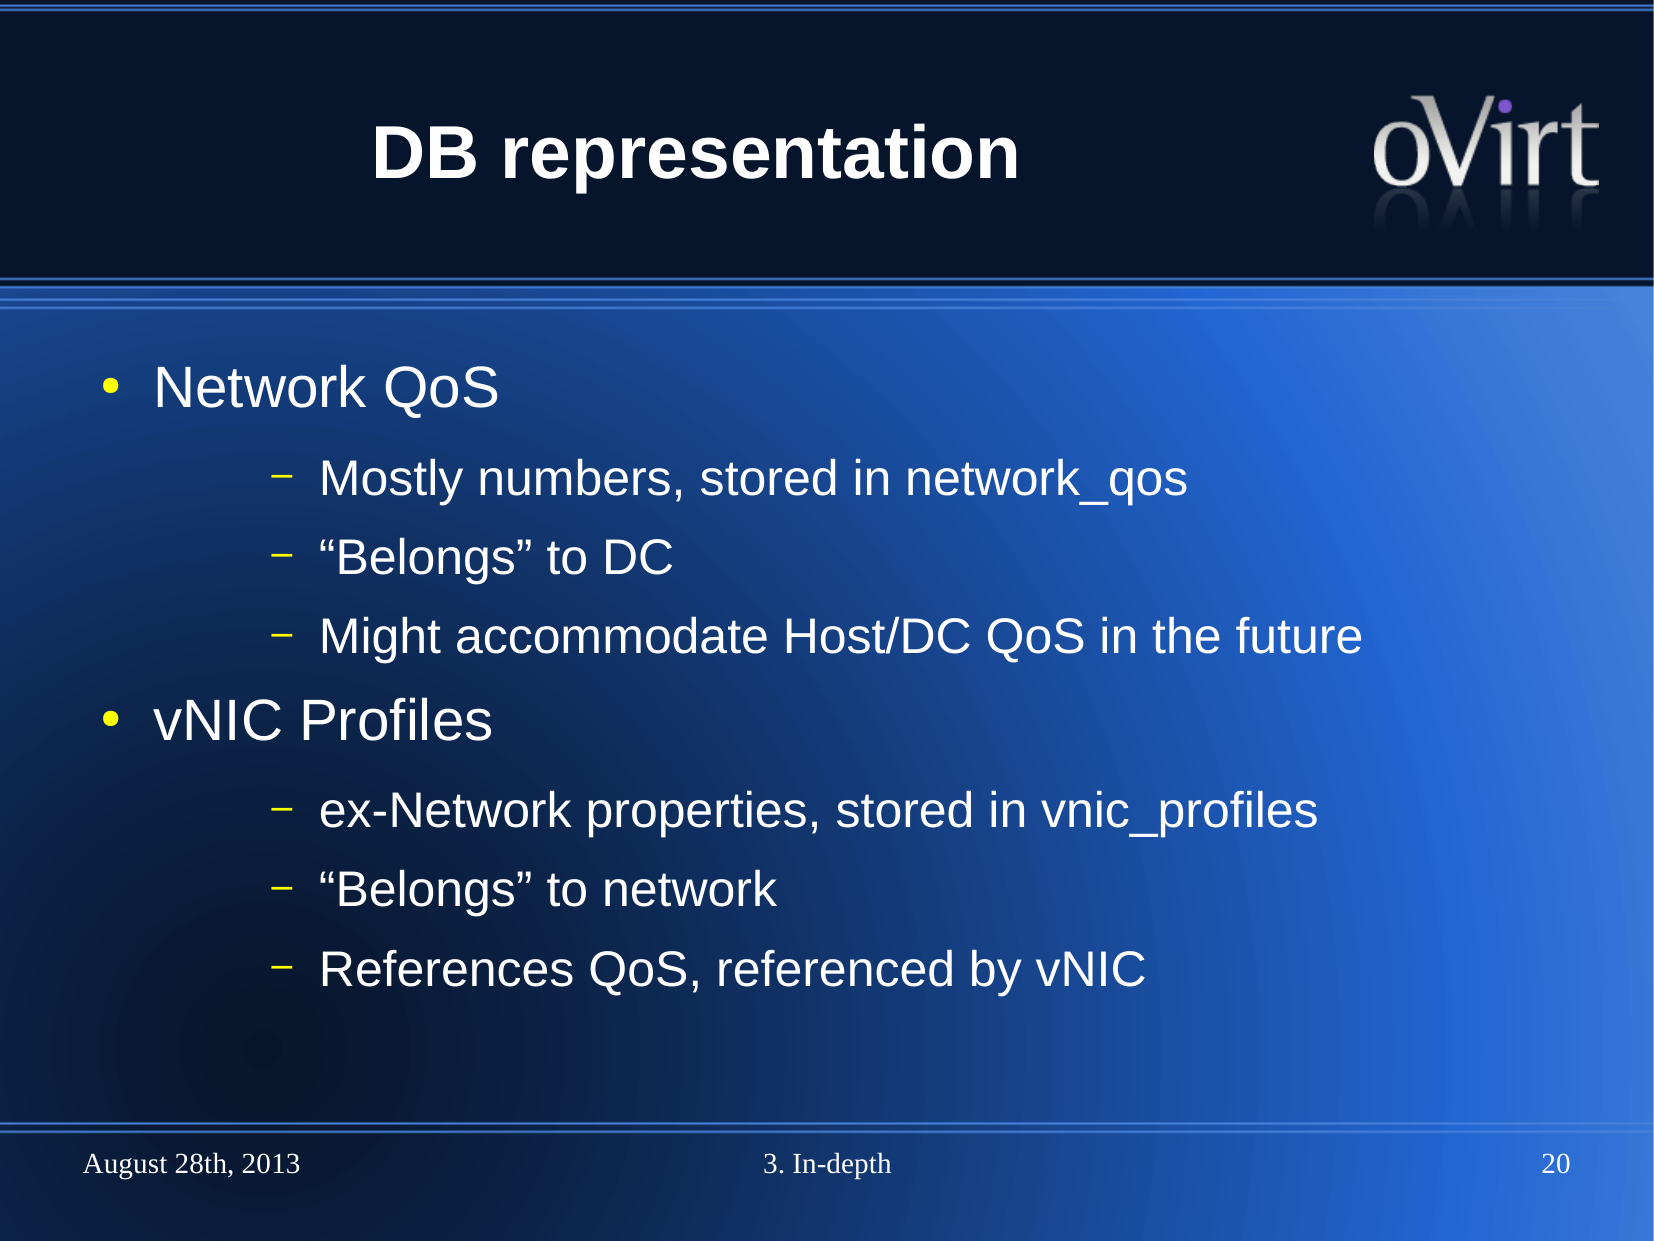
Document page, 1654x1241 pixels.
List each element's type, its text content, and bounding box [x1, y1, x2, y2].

title DB representation [82, 49, 1312, 257]
list Network QoS Mostly numbers, stored in network_qos “Belongs” to DC Might accommodate Host/DC QoS in the future vNIC Profiles ex-Network properties, stored in vnic_profiles “Belongs” to network References QoS, referenced by vNIC [82, 355, 1571, 1060]
picture [0, 0, 1654, 1241]
